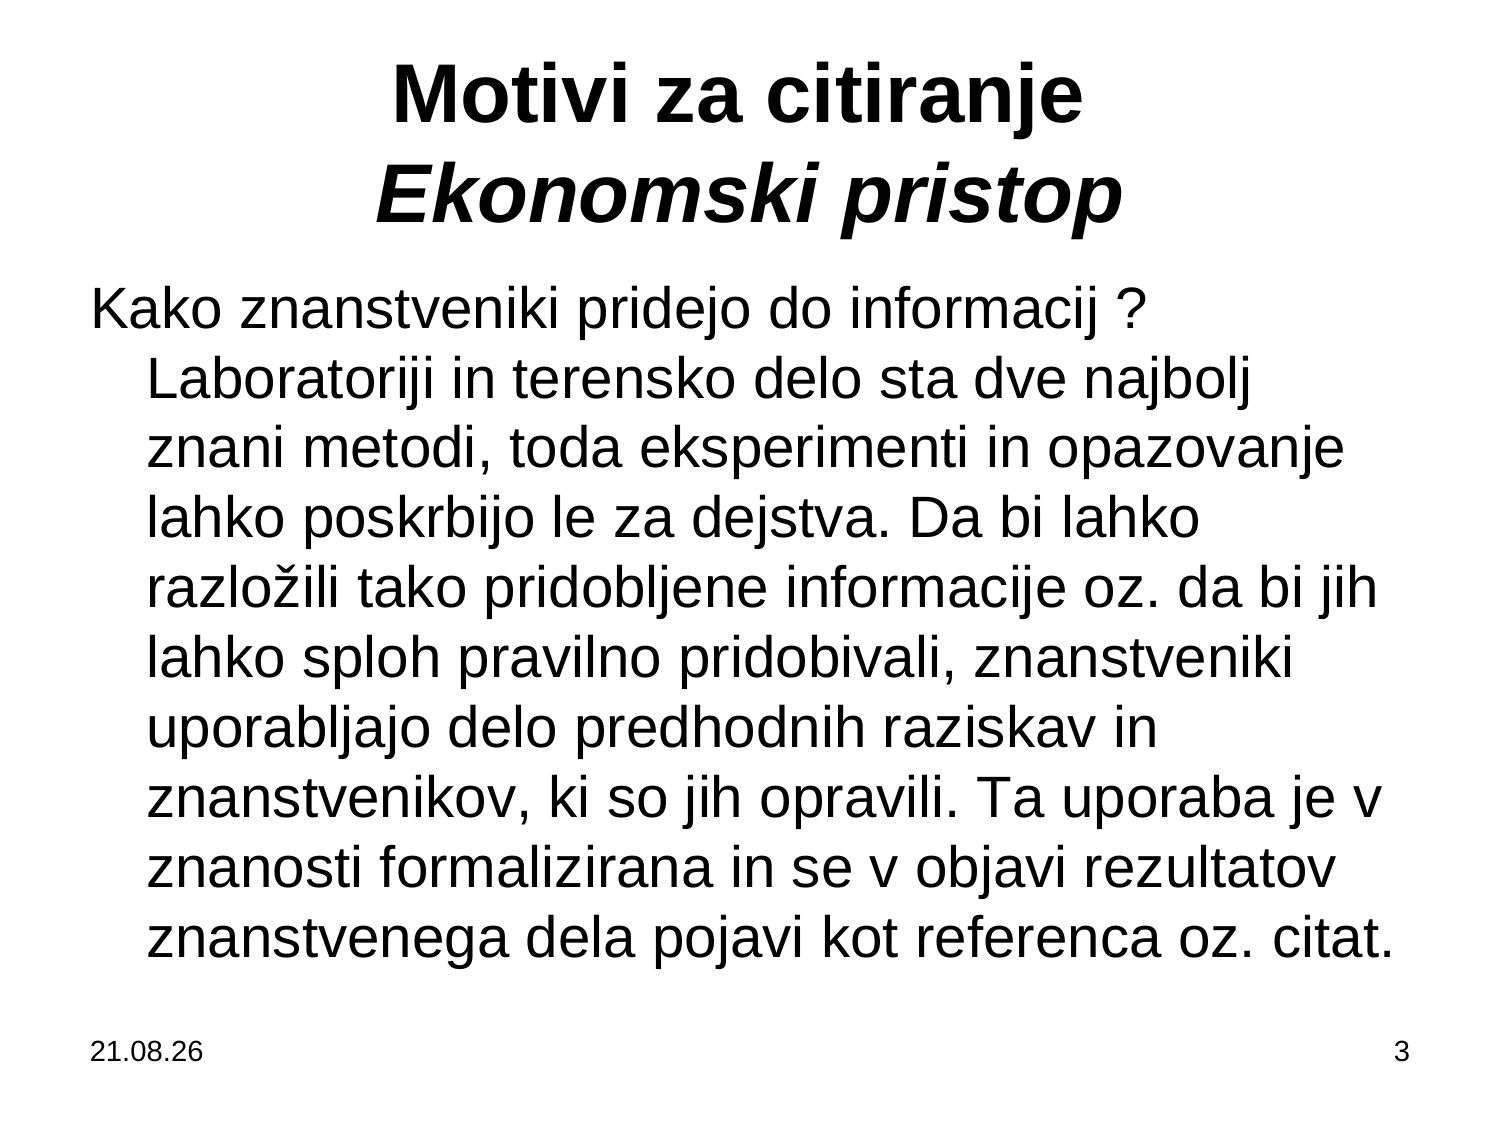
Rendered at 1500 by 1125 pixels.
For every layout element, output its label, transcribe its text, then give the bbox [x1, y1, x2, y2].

title Motivi za citiranje Ekonomski pristop [75, 31, 1426, 247]
text_box <number> [1074, 1024, 1426, 1103]
list Kako znanstveniki pridejo do informacij ? Laboratoriji in terensko delo sta dve najbolj znani metodi, toda eksperimenti in opazovanje lahko poskrbijo le za dejstva. Da bi lahko razložili tako pridobljene informacije oz. da bi jih lahko sploh pravilno pridobivali, znanstveniki uporabljajo delo predhodnih raziskav in znanstvenikov, ki so jih opravili. Ta uporaba je v znanosti formalizirana in se v objavi rezultatov znanstvenega dela pojavi kot referenca oz. citat. [75, 262, 1426, 1006]
text_box 05.11.14 [74, 1024, 426, 1103]
